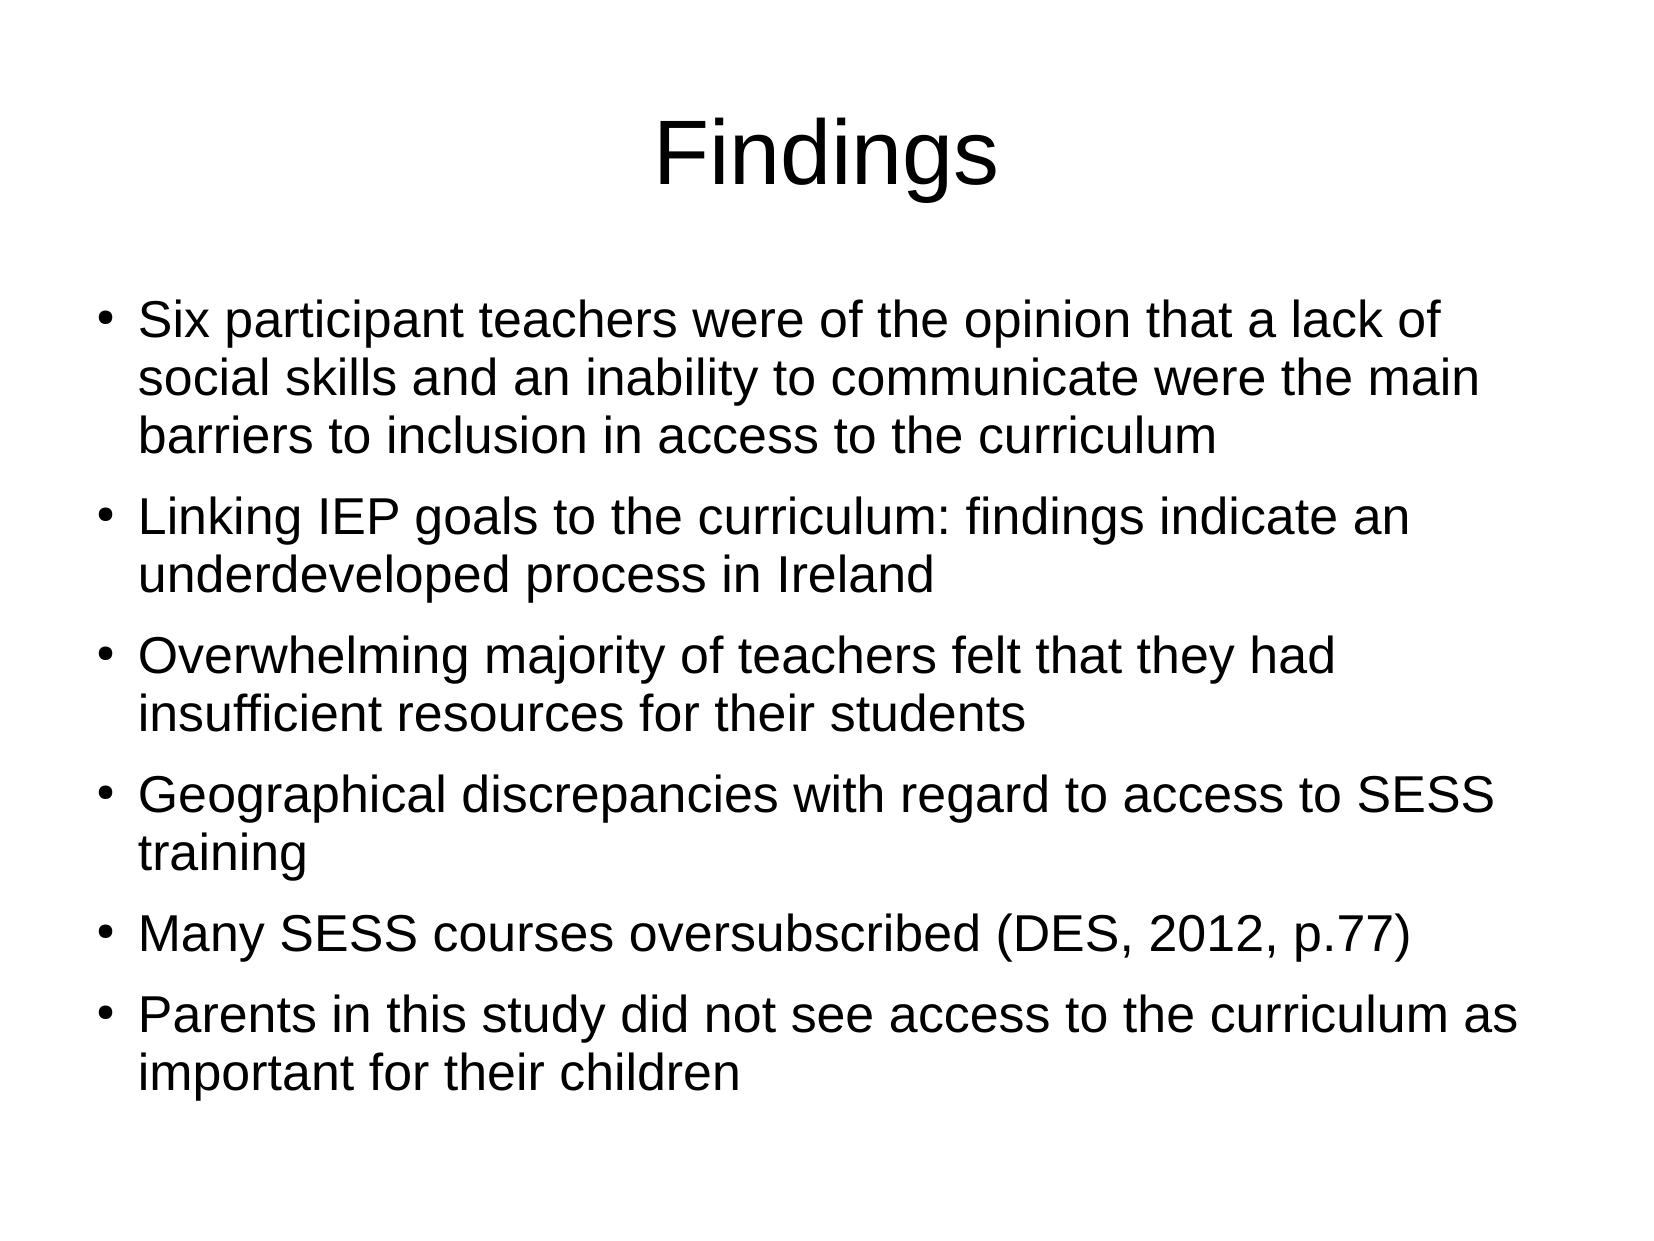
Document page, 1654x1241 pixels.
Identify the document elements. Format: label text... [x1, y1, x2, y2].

list Six participant teachers were of the opinion that a lack of social skills and an inability to communicate were the main barriers to inclusion in access to the curriculum Linking IEP goals to the curriculum: findings indicate an underdeveloped process in Ireland Overwhelming majority of teachers felt that they had insufficient resources for their students Geographical discrepancies with regard to access to SESS training Many SESS courses oversubscribed (DES, 2012, p.77) Parents in this study did not see access to the curriculum as important for their children [82, 290, 1571, 1109]
title Findings [82, 56, 1571, 250]
